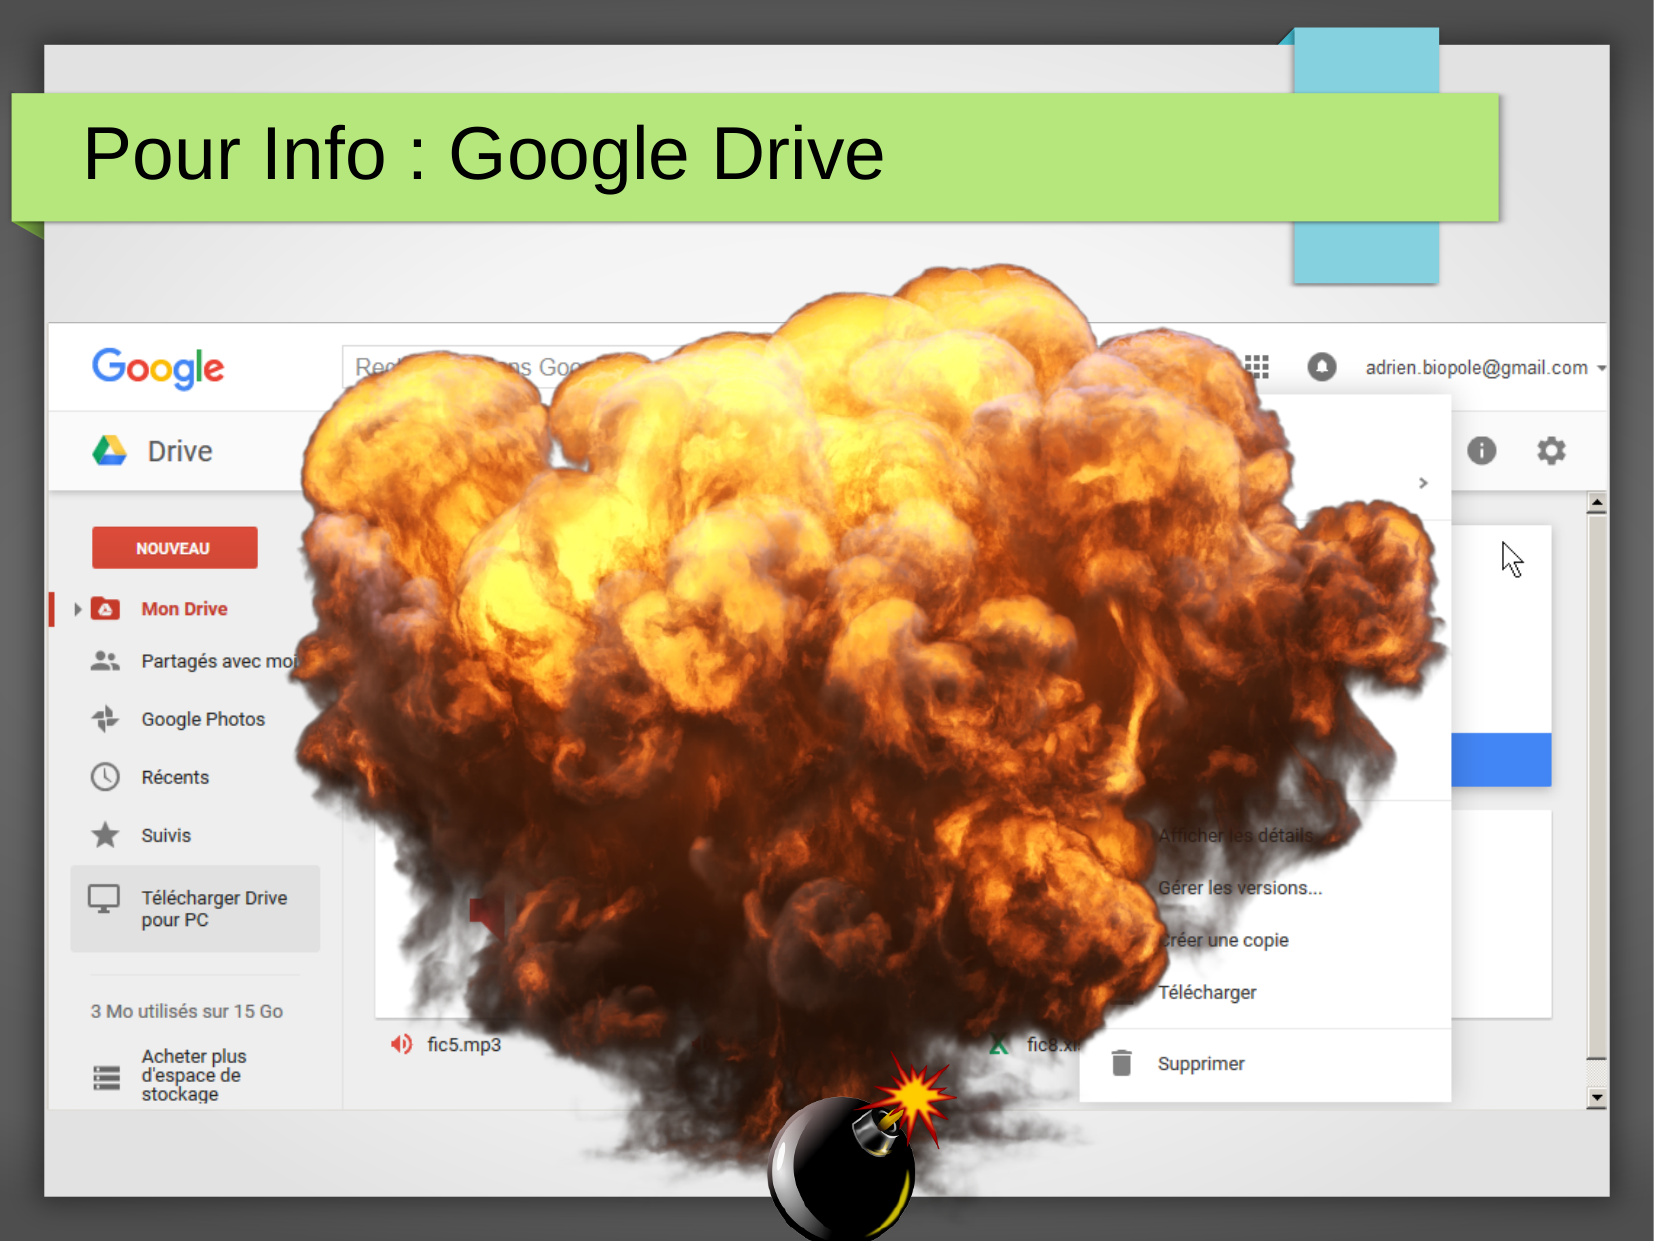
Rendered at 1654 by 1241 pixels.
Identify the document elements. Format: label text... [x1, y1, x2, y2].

picture [0, 0, 1654, 1241]
title Pour Info : Google Drive [82, 94, 1264, 213]
